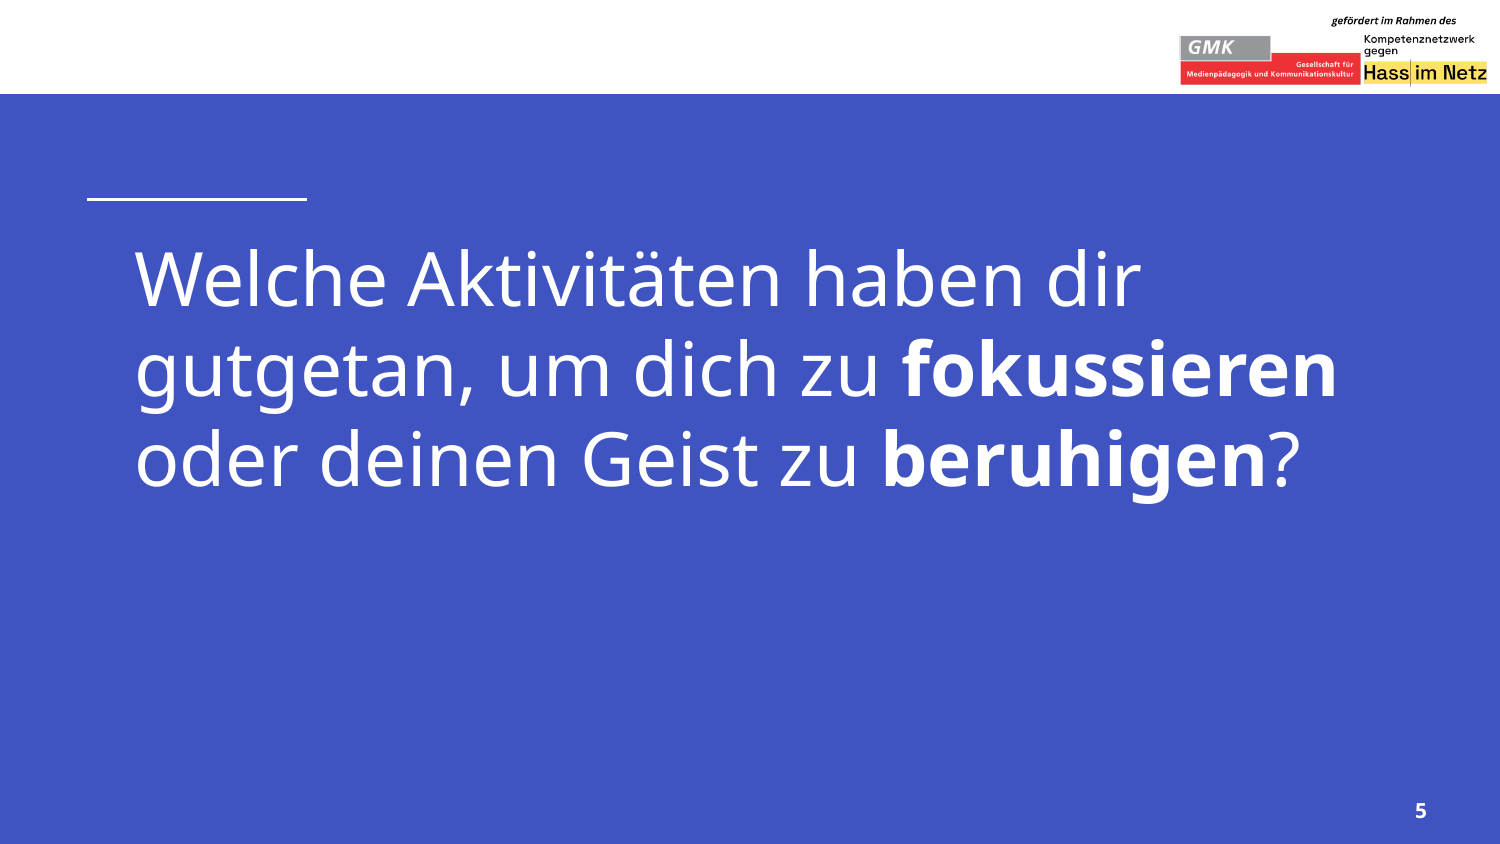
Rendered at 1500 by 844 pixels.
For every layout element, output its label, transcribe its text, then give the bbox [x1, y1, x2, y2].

text_box 5 [1400, 779, 1491, 844]
title Welche Aktivitäten haben dir gutgetan, um dich zu fokussieren oder deinen Geist zu beruhigen? [119, 216, 1381, 546]
